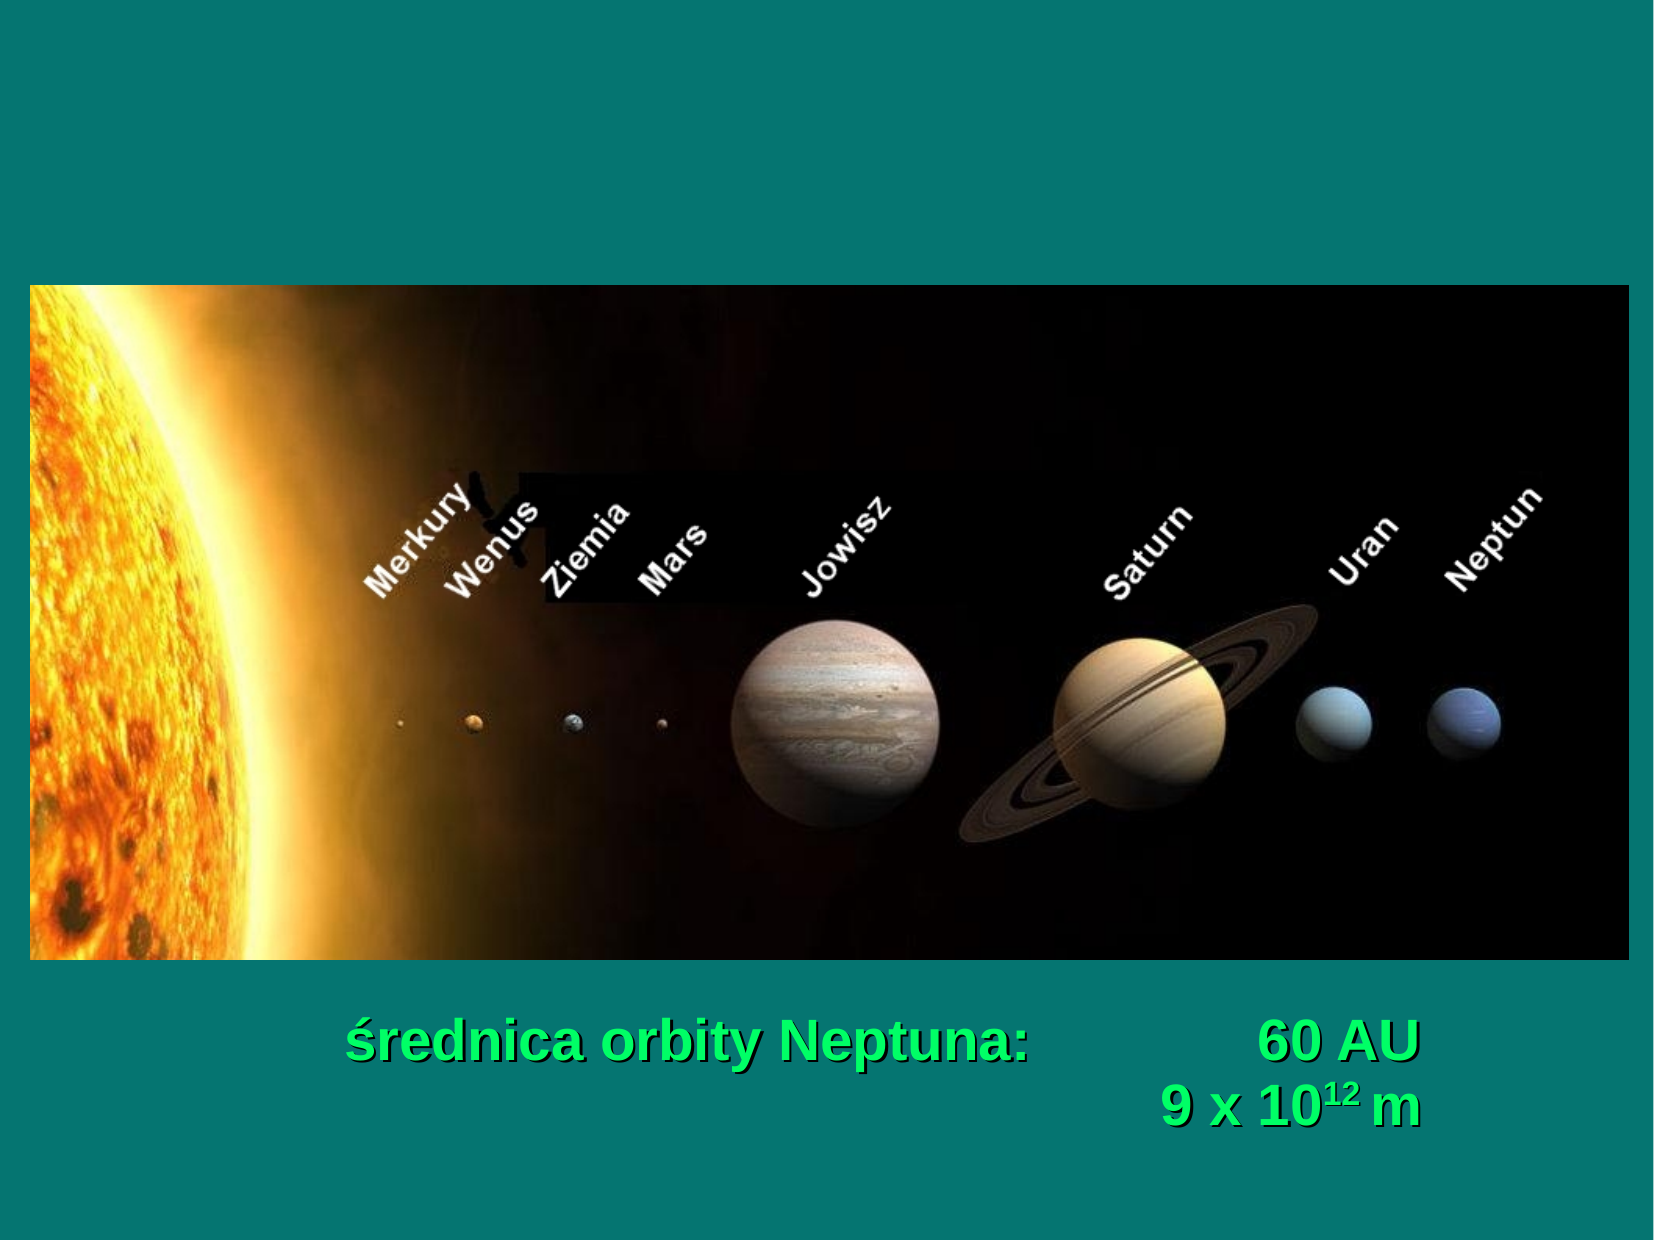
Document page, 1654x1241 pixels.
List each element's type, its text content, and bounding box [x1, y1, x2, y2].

text_box średnica orbity Neptuna: 60 AU 9 x 1012 m [329, 1000, 1437, 1148]
picture [30, 285, 1629, 960]
